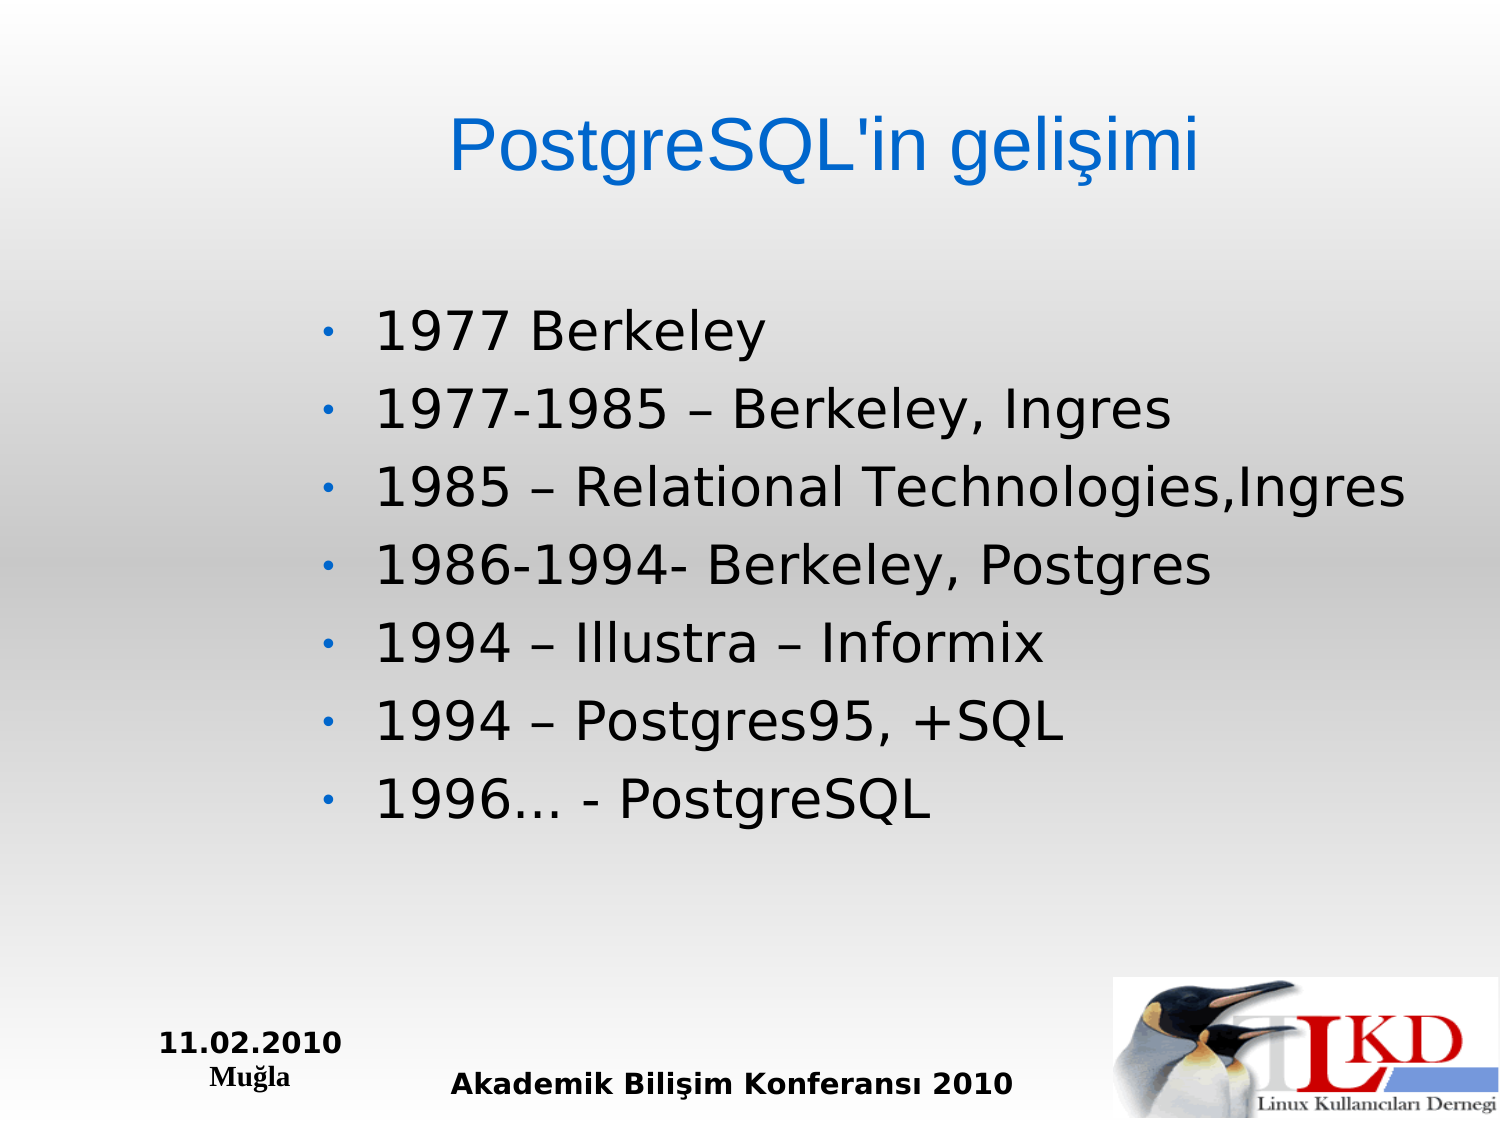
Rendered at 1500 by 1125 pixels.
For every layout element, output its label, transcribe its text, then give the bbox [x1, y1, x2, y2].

list 1977 Berkeley 1977-1985 – Berkeley, Ingres 1985 – Relational Technologies,Ingres 1986-1994- Berkeley, Postgres 1994 – Illustra – Informix 1994 – Postgres95, +SQL 1996... - PostgreSQL [224, 299, 1425, 975]
title PostgreSQL'in gelişimi [224, 49, 1425, 238]
picture [1113, 977, 1499, 1118]
